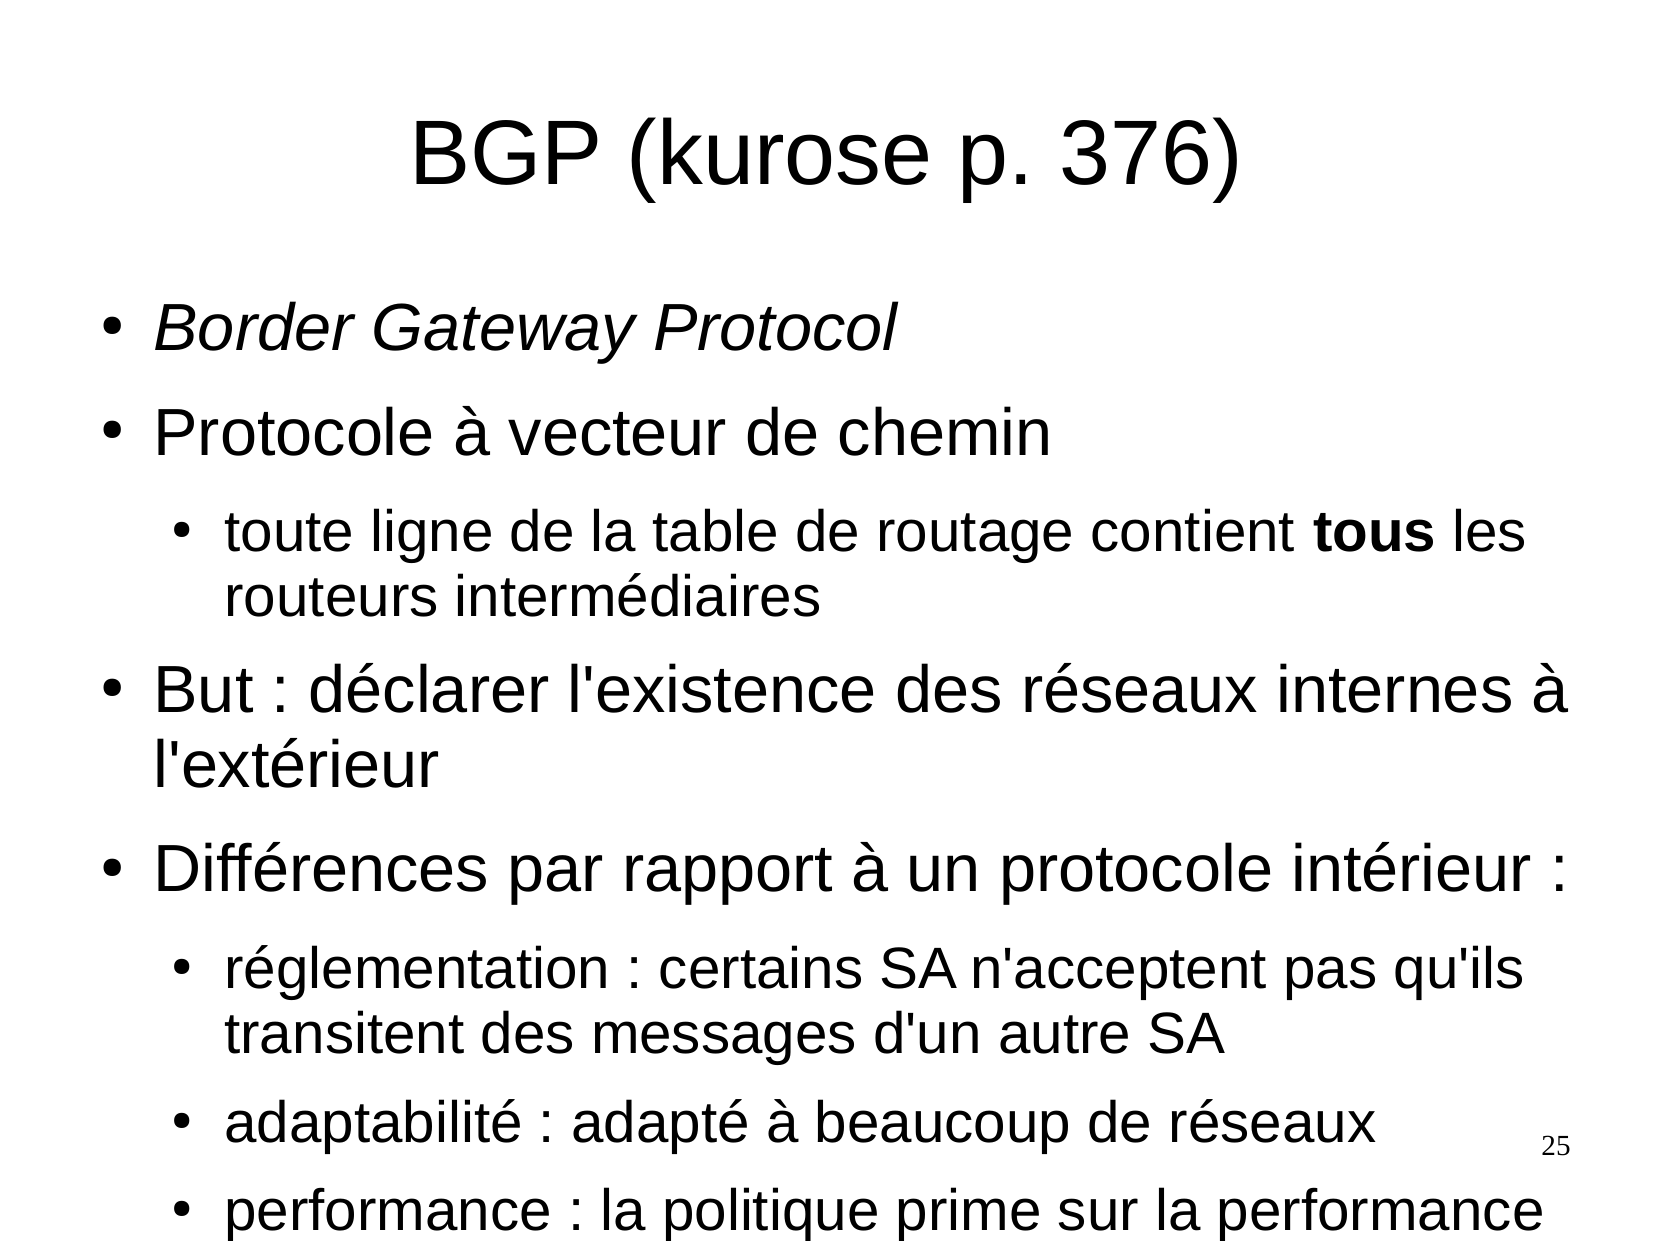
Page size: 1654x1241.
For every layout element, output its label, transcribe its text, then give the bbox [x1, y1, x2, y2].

title BGP (kurose p. 376) [82, 49, 1571, 257]
list Border Gateway Protocol Protocole à vecteur de chemin toute ligne de la table de routage contient tous les routeurs intermédiaires But : déclarer l'existence des réseaux internes à l'extérieur Différences par rapport à un protocole intérieur : réglementation : certains SA n'acceptent pas qu'ils transitent des messages d'un autre SA adaptabilité : adapté à beaucoup de réseaux performance : la politique prime sur la performance [82, 290, 1571, 1241]
